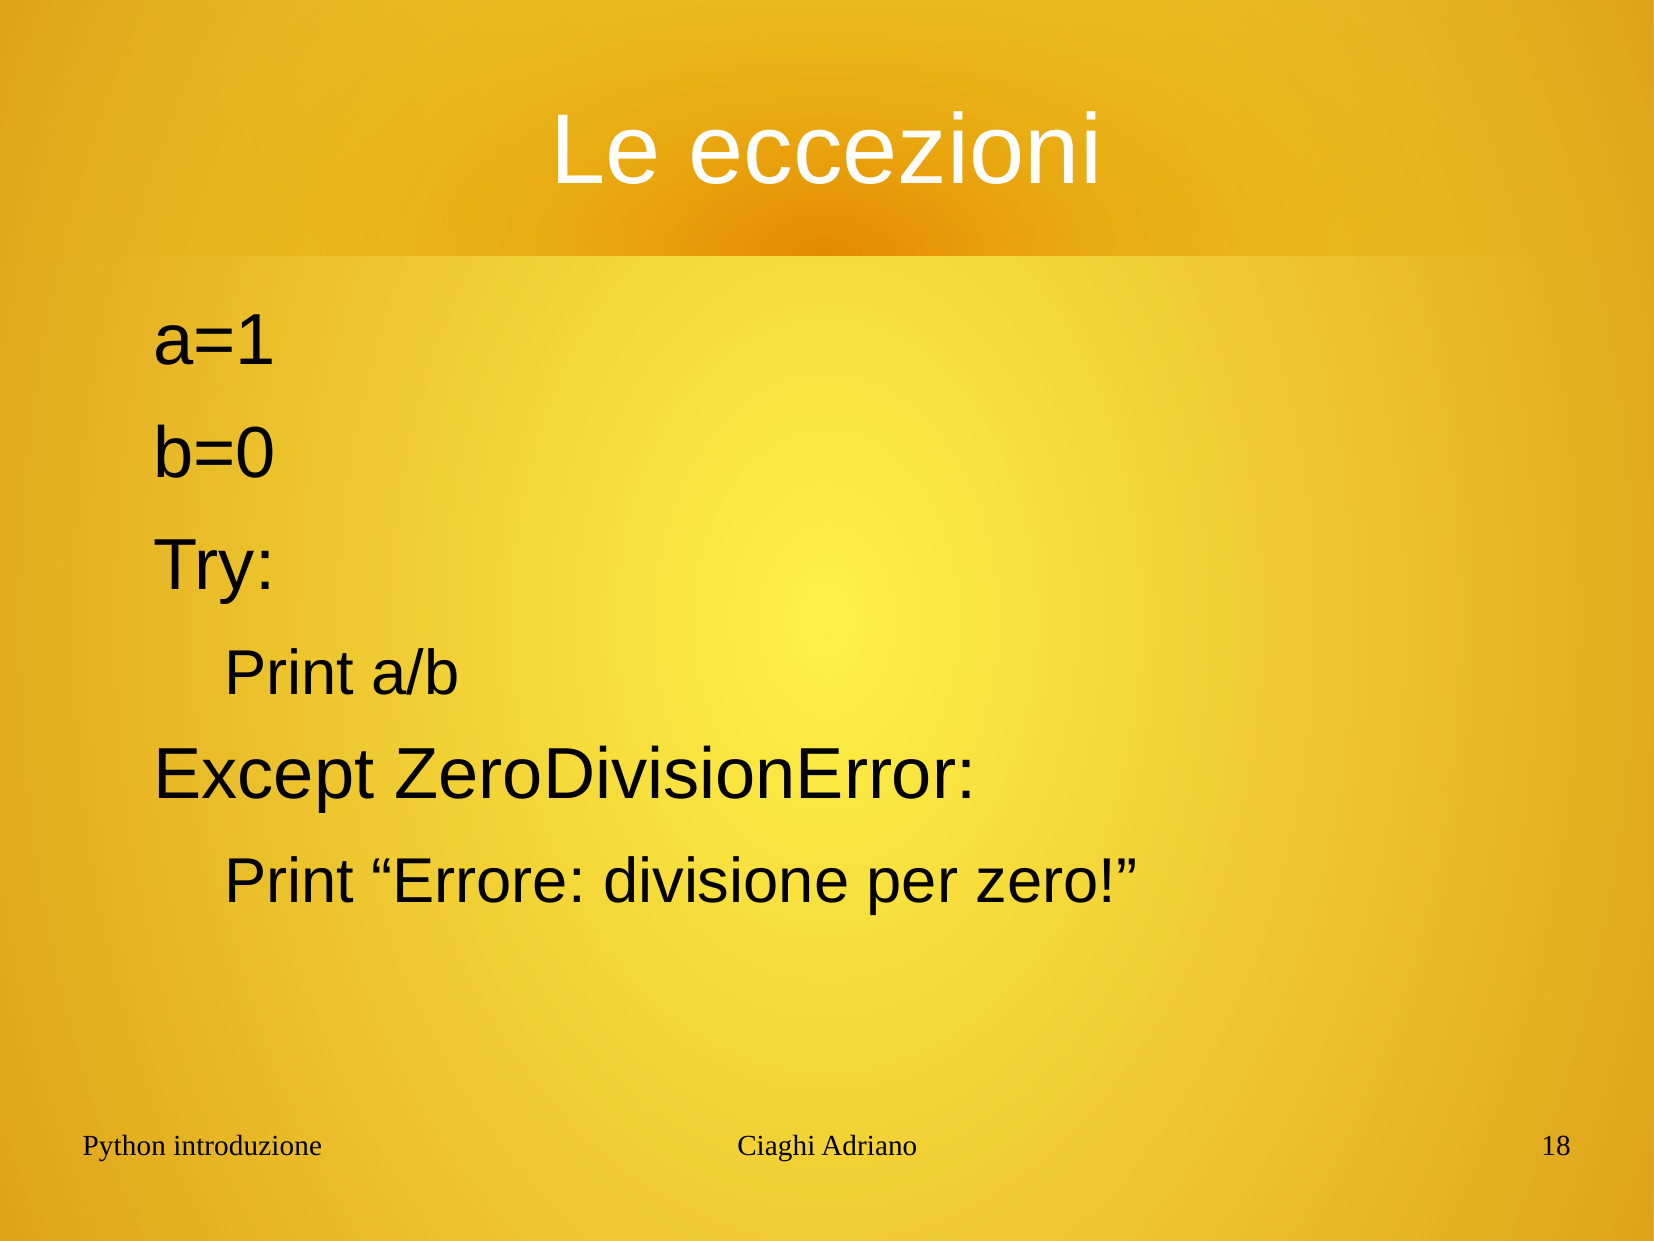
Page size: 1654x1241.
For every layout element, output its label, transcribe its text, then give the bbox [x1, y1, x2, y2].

title Le eccezioni [82, 47, 1571, 252]
list a=1 b=0 Try: Print a/b Except ZeroDivisionError: Print “Errore: divisione per zero!” [82, 299, 1571, 1019]
